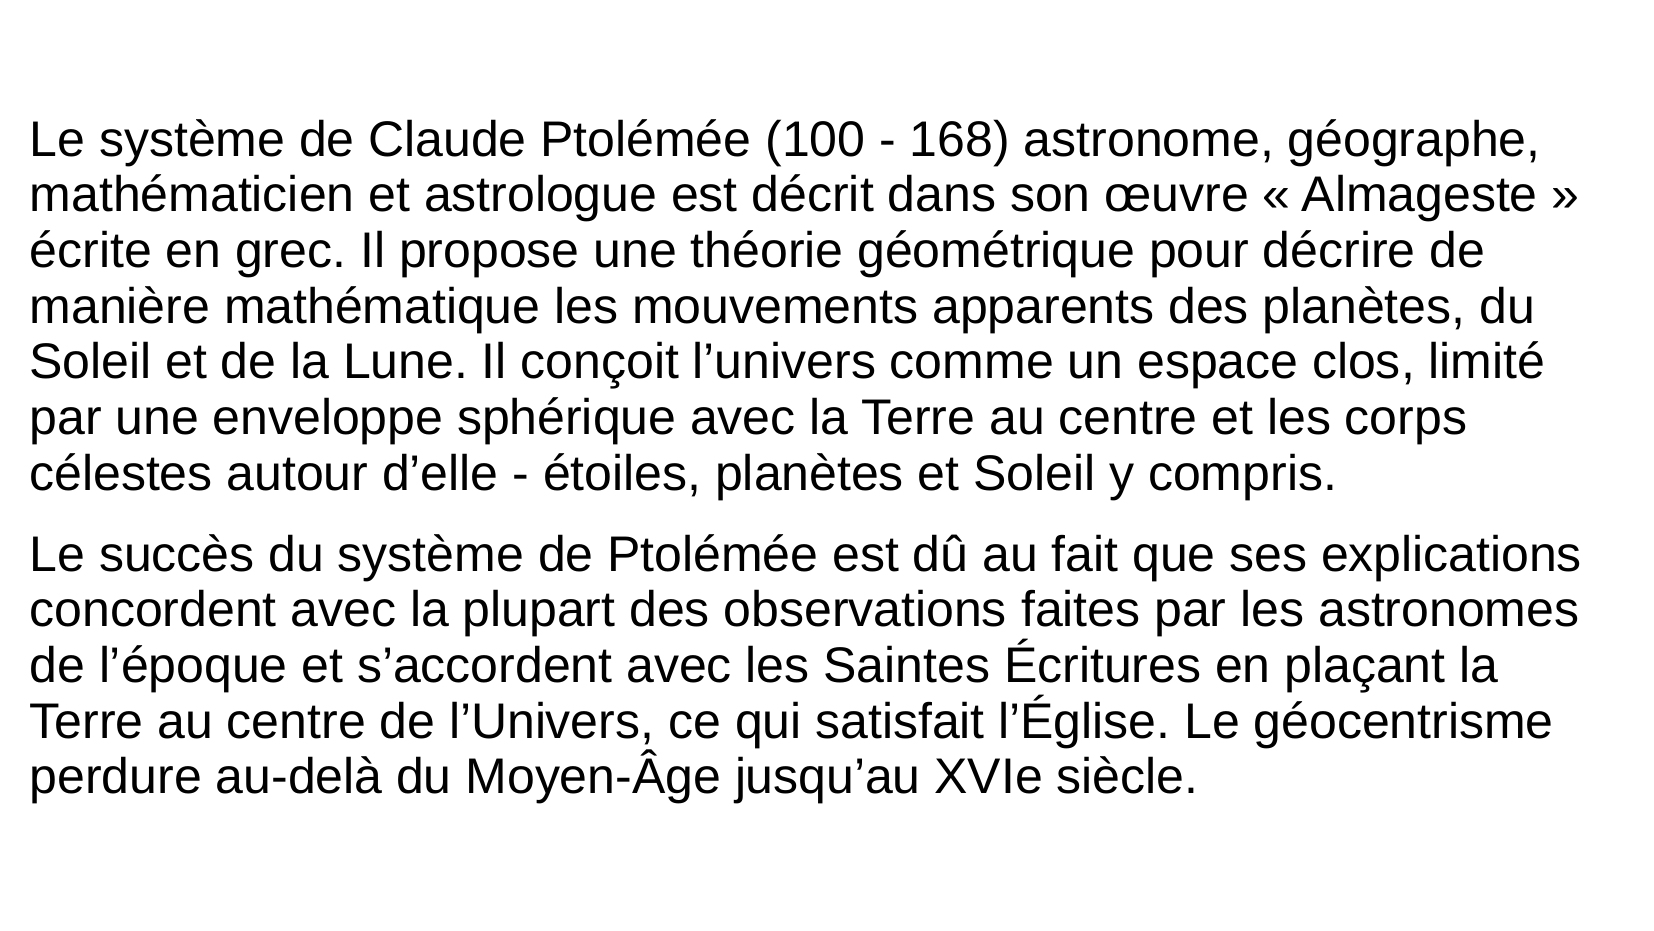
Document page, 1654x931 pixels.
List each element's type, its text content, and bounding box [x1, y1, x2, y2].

subtitle Le système de Claude Ptolémée (100 - 168) astronome, géographe, mathématicien et astrologue est décrit dans son œuvre « Almageste » écrite en grec. Il propose une théorie géométrique pour décrire de manière mathématique les mouvements apparents des planètes, du Soleil et de la Lune. Il conçoit l’univers comme un espace clos, limité par une enveloppe sphérique avec la Terre au centre et les corps célestes autour d’elle - étoiles, planètes et Soleil y compris. Le succès du système de Ptolémée est dû au fait que ses explications concordent avec la plupart des observations faites par les astronomes de l’époque et s’accordent avec les Saintes Écritures en plaçant la Terre au centre de l’Univers, ce qui satisfait l’Église. Le géocentrisme perdure au-delà du Moyen-Âge jusqu’au XVIe siècle. [29, 20, 1625, 895]
